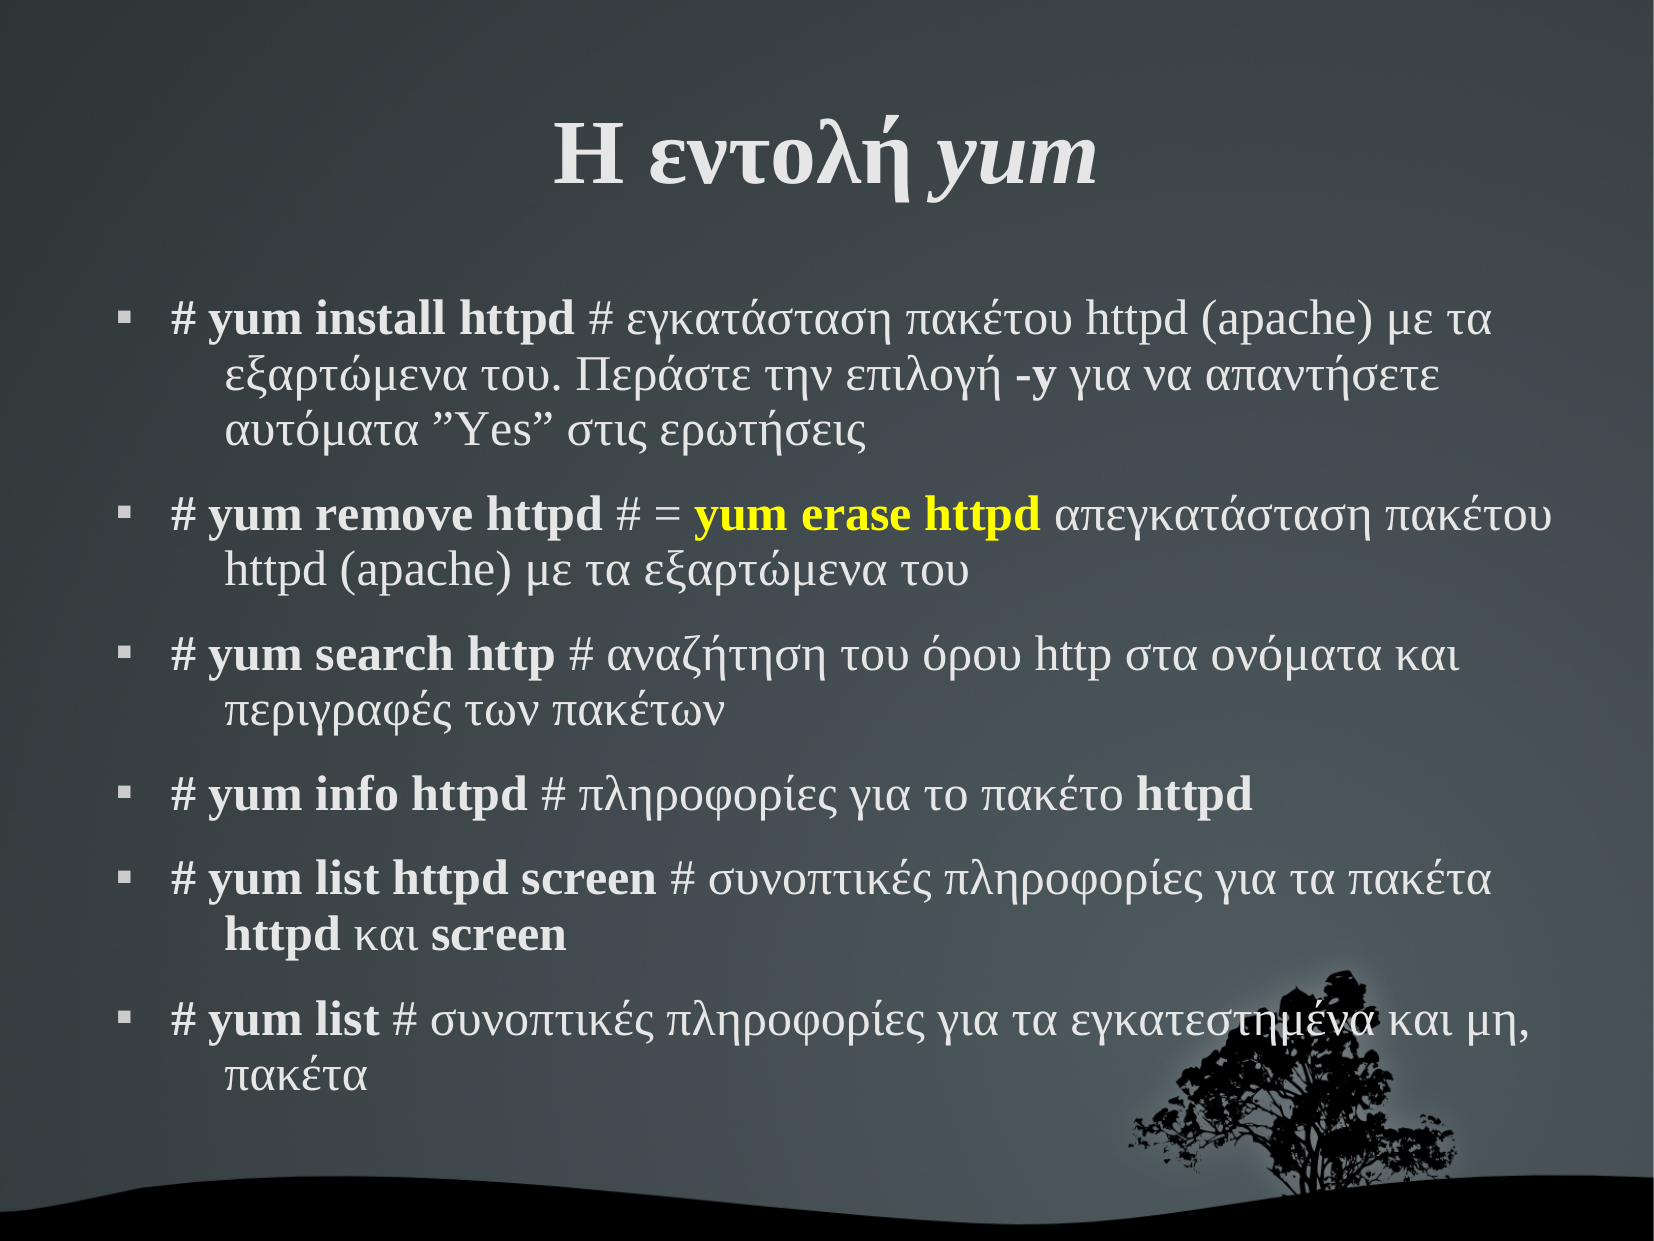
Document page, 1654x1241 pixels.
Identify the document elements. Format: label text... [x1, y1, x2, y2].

picture [0, 0, 1654, 1241]
list # yum install httpd # εγκατάσταση πακέτου httpd (apache) με τα εξαρτώμενα του. Περάστε την επιλογή -y για να απαντήσετε αυτόματα ”Yes” στις ερωτήσεις # yum remove httpd # = yum erase httpd απεγκατάσταση πακέτου httpd (apache) με τα εξαρτώμενα του # yum search http # αναζήτηση του όρου http στα ονόματα και περιγραφές των πακέτων # yum info httpd # πληροφορίες για το πακέτο httpd # yum list httpd screen # συνοπτικές πληροφορίες για τα πακέτα httpd και screen # yum list # συνοπτικές πληροφορίες για τα εγκατεστημένα και μη, πακέτα [82, 290, 1571, 1202]
title Η εντολή yum [82, 49, 1571, 257]
